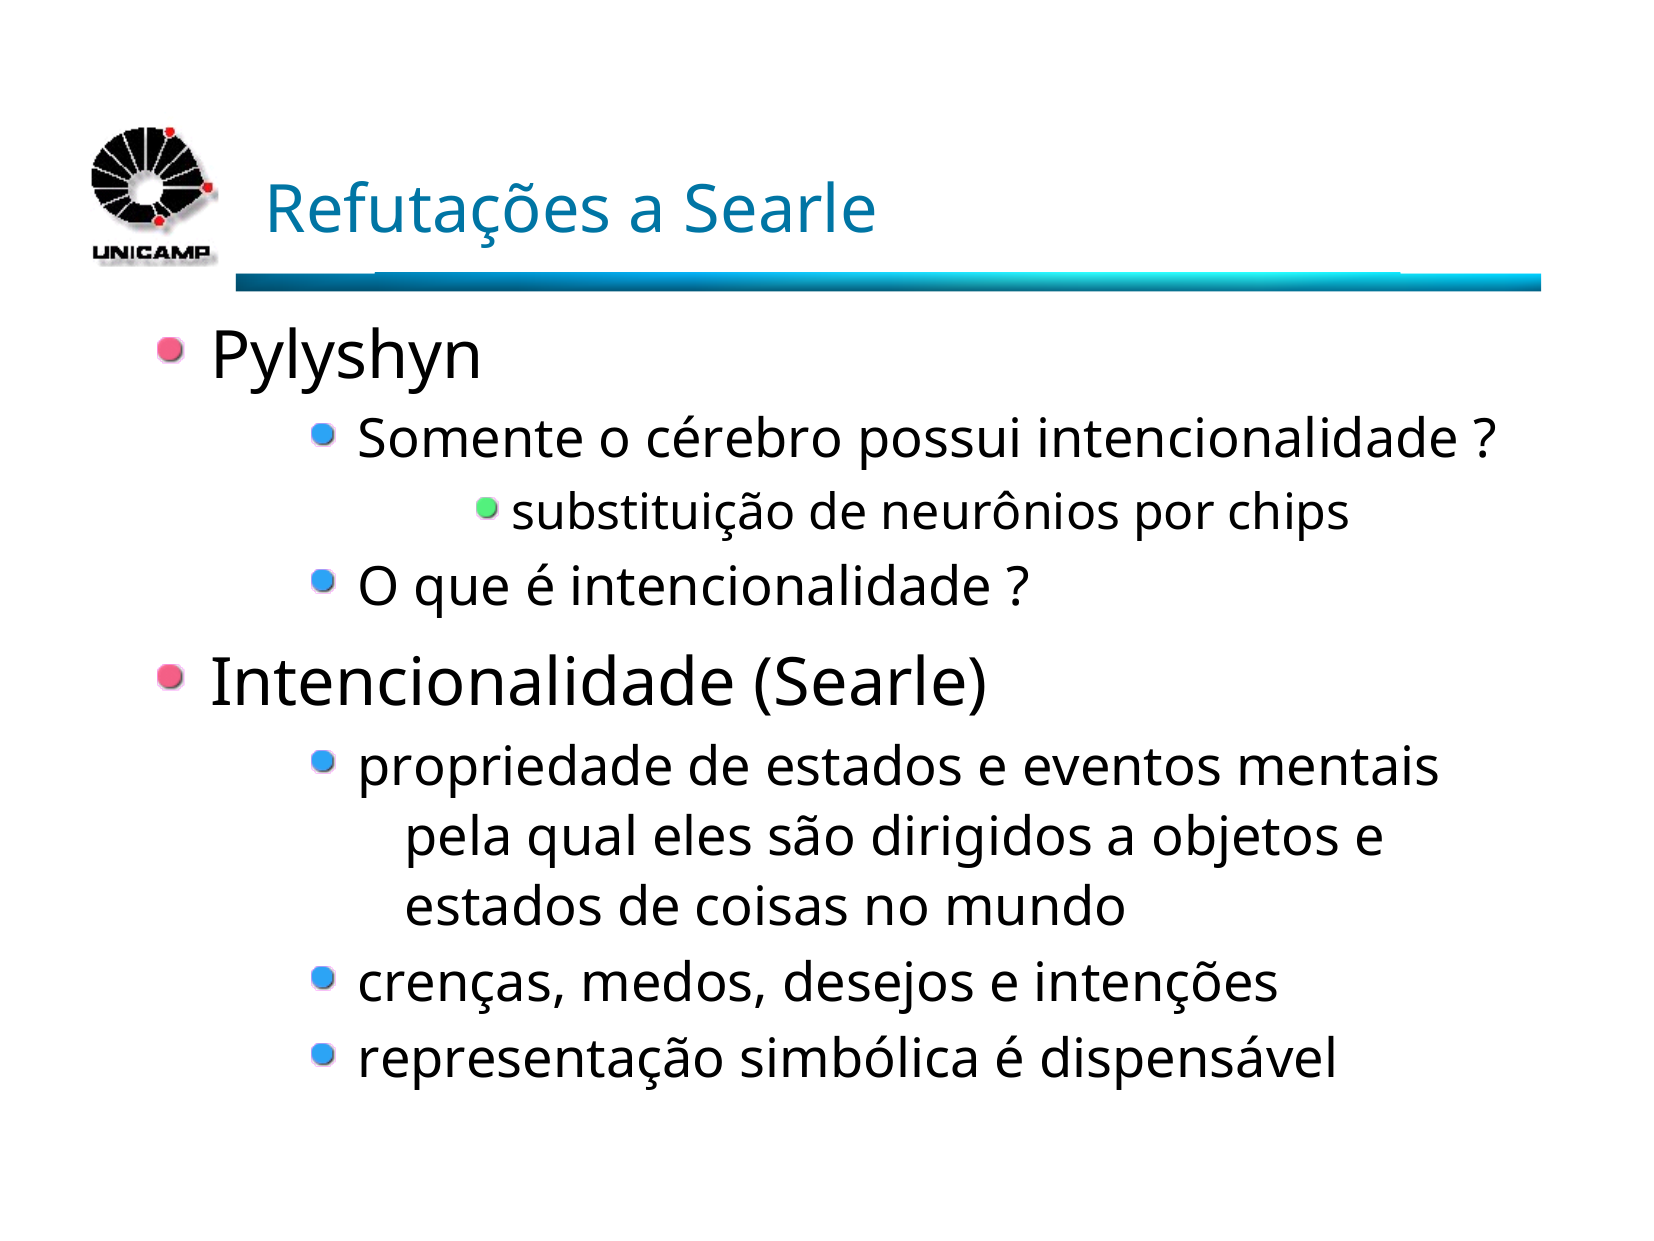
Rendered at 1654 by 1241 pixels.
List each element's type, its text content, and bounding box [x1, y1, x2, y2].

picture [125, 272, 1654, 295]
list Pylyshyn Somente o cérebro possui intencionalidade ? substituição de neurônios por chips O que é intencionalidade ? Intencionalidade (Searle) propriedade de estados e eventos mentais pela qual eles são dirigidos a objetos e estados de coisas no mundo crenças, medos, desejos e intenções representação simbólica é dispensável [121, 309, 1534, 1182]
title Refutações a Searle [264, 42, 1534, 250]
